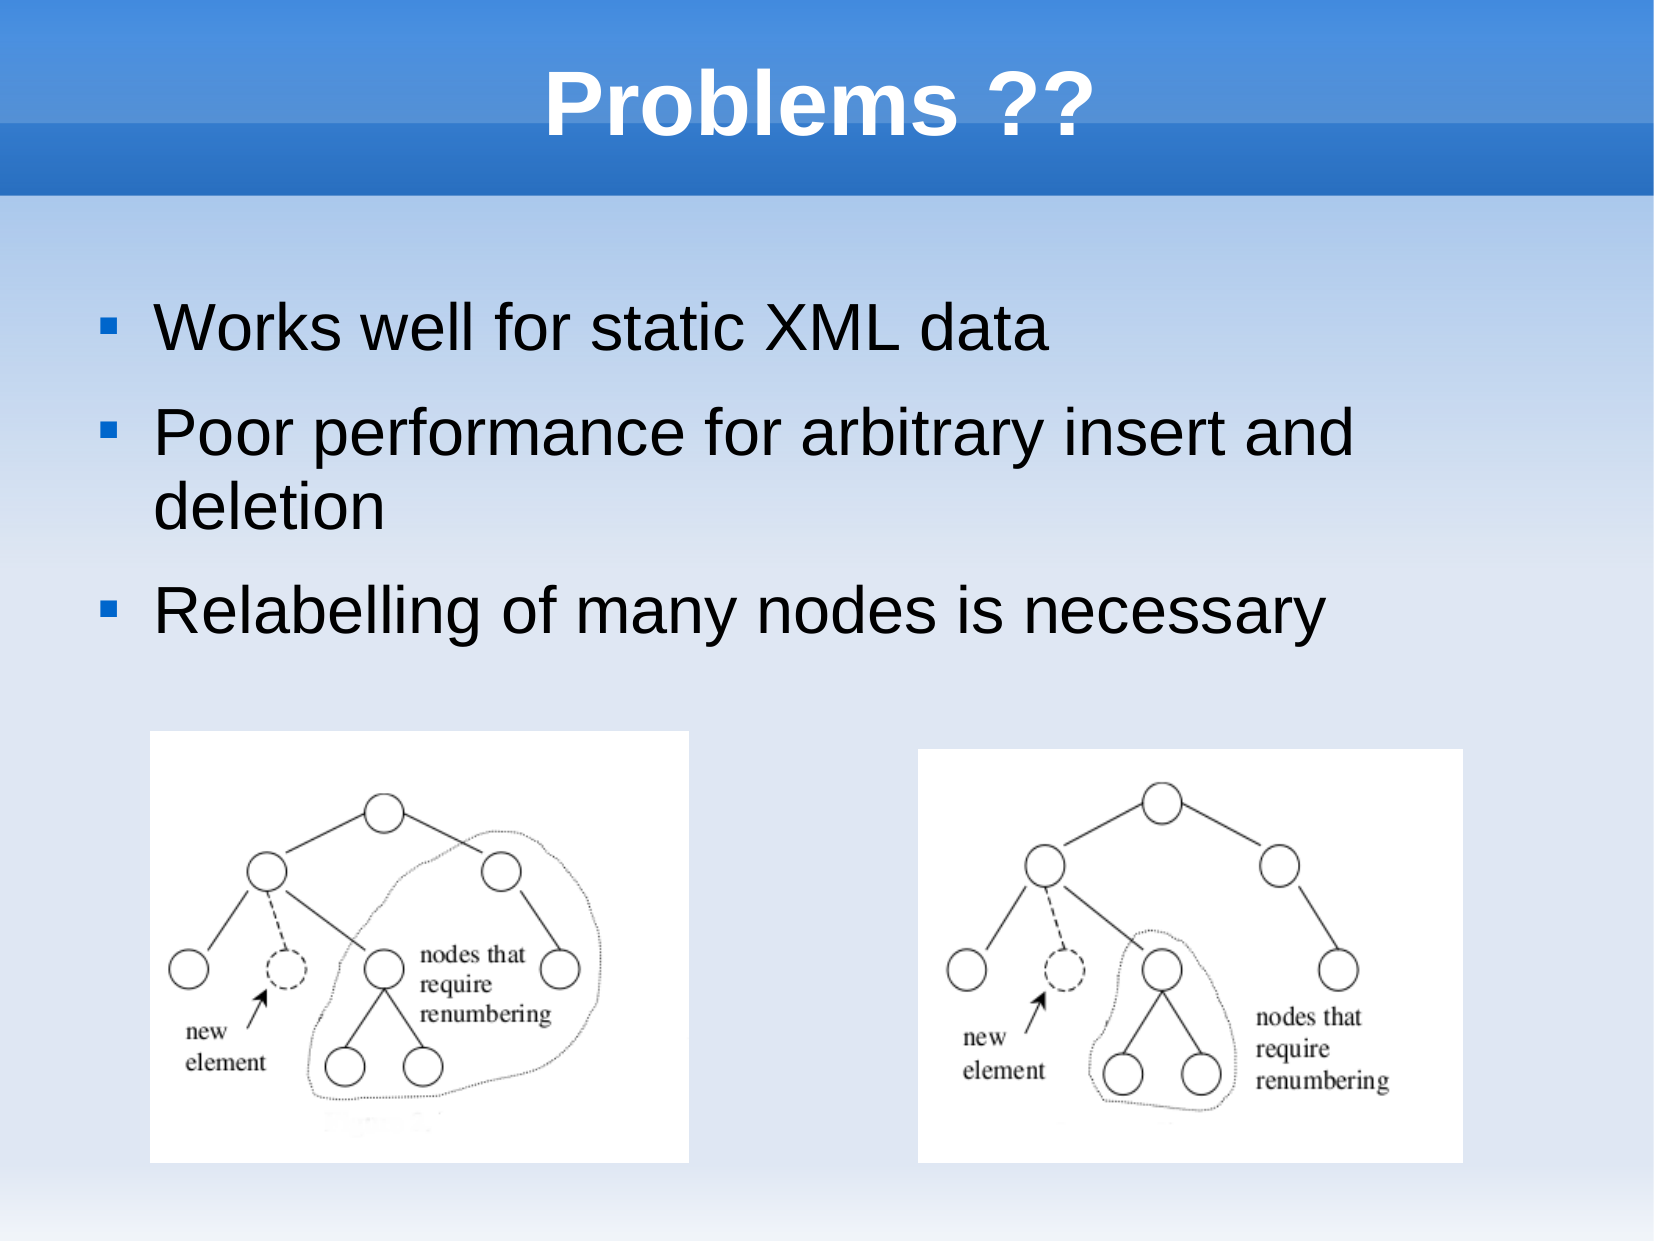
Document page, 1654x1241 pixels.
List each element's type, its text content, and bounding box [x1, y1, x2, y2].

title Problems ?? [76, 7, 1565, 200]
picture [0, 0, 1654, 1241]
list Works well for static XML data Poor performance for arbitrary insert and deletion Relabelling of many nodes is necessary [82, 290, 1571, 1094]
